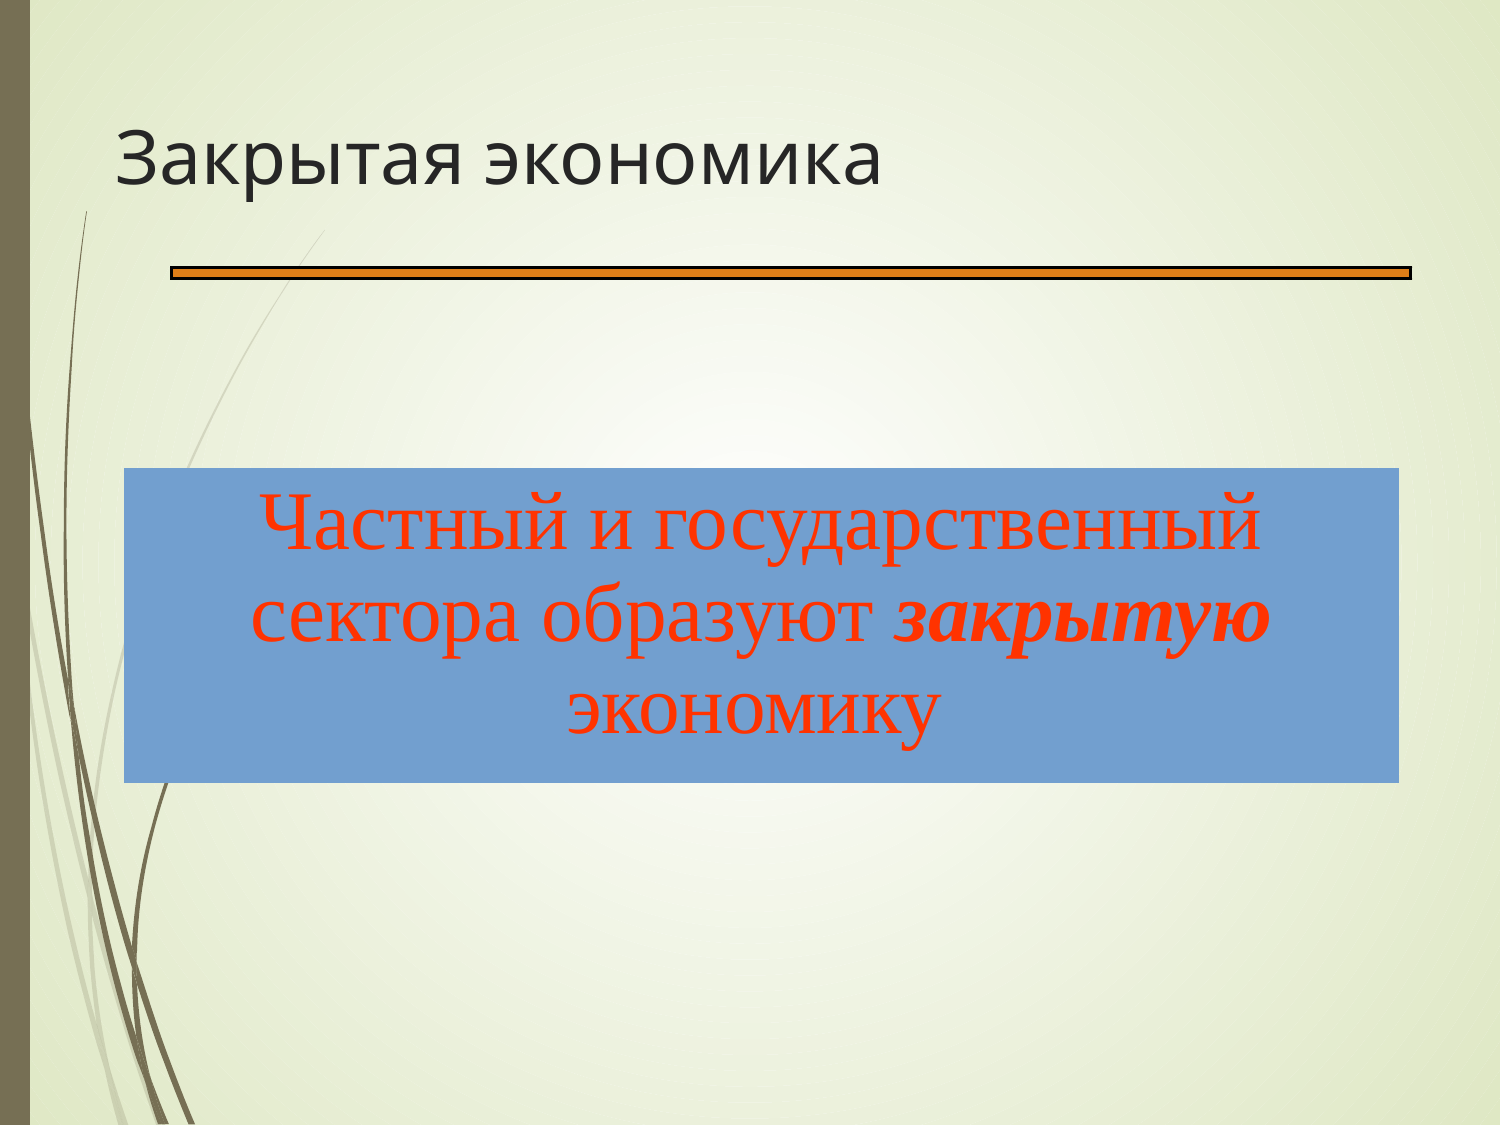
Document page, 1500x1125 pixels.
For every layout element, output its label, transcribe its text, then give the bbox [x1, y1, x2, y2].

table_header Частный и государственный сектора образуют закрытую экономику [124, 468, 1399, 783]
title Закрытая экономика [100, 101, 1376, 290]
